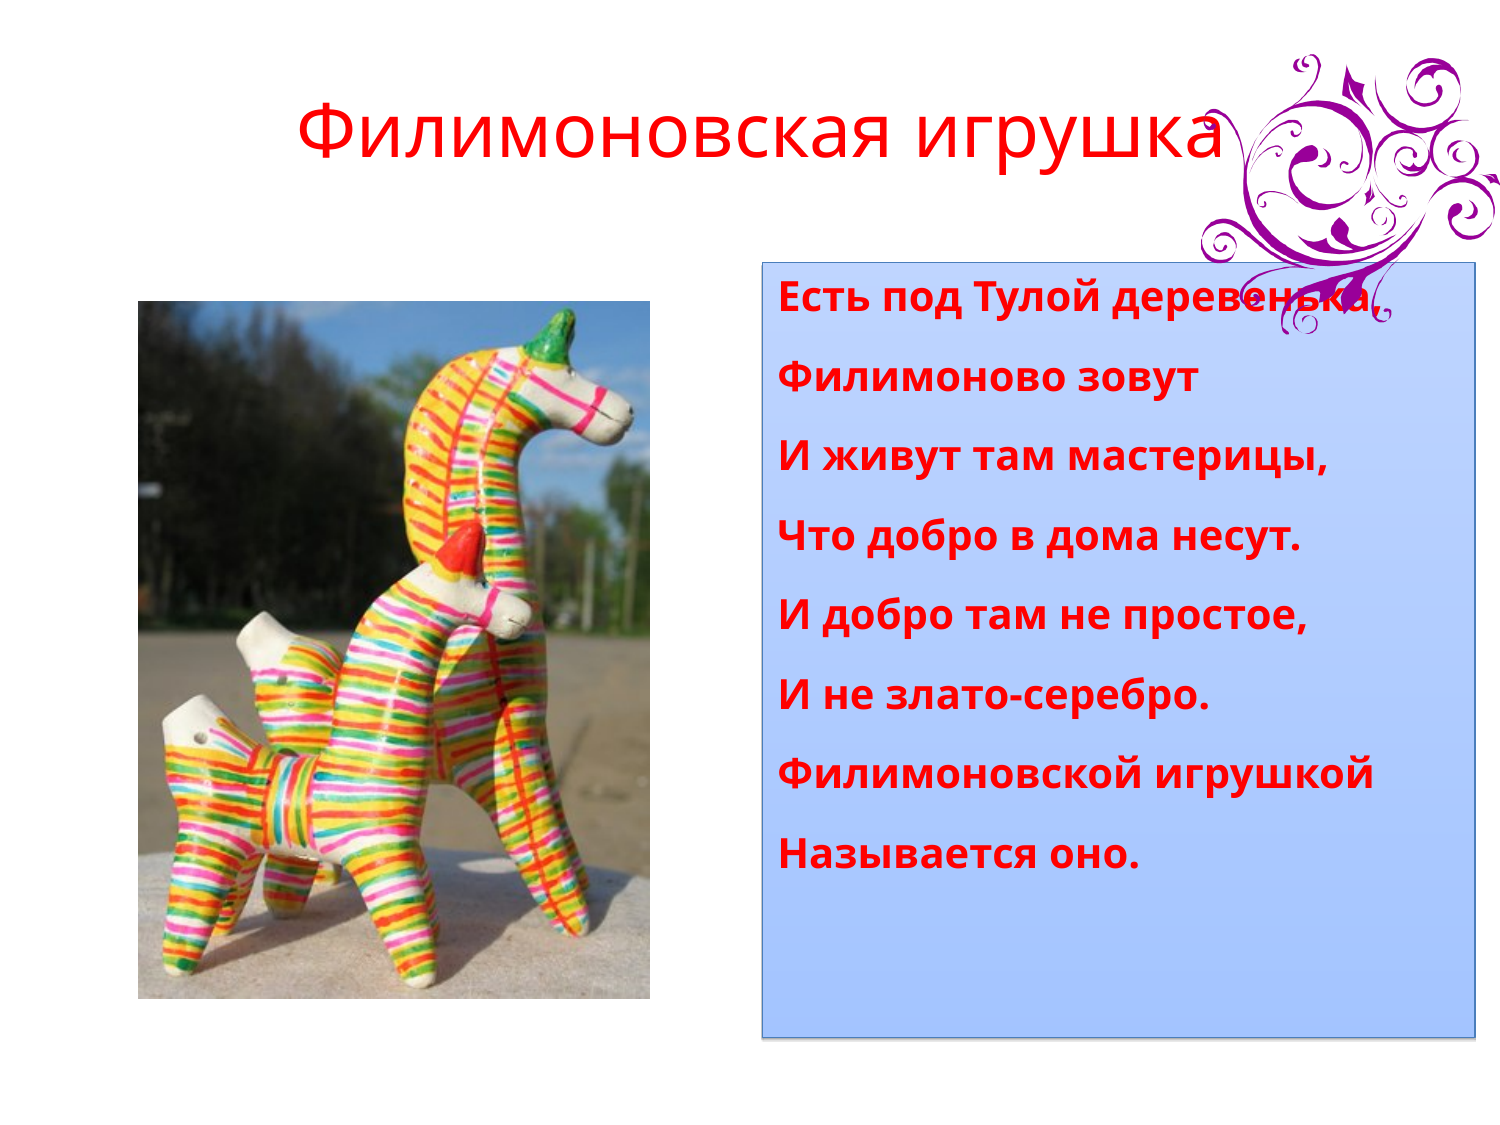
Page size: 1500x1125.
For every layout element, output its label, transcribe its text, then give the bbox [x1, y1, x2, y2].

picture [1201, 54, 1500, 335]
list Есть под Тулой деревенька, Филимоново зовут И живут там мастерицы, Что добро в дома несут. И добро там не простое, И не злато-серебро. Филимоновской игрушкой Называется оно. [762, 262, 1475, 1038]
title Филимоновская игрушка [49, 75, 1201, 213]
picture [138, 301, 650, 999]
